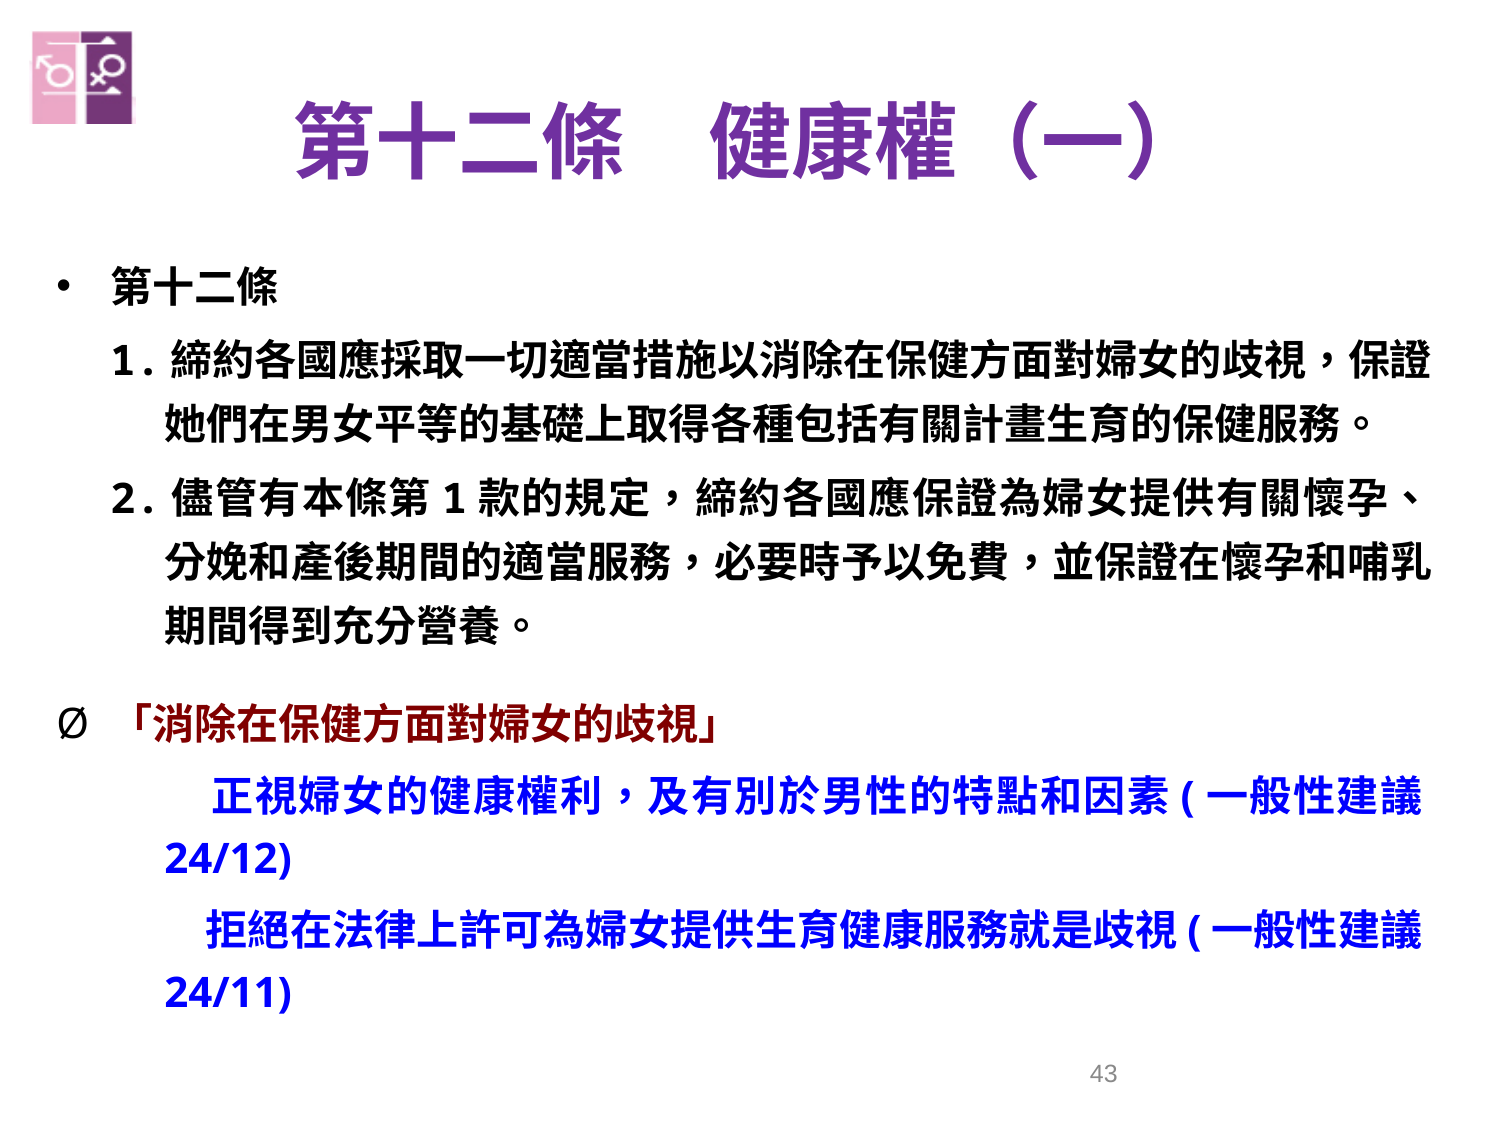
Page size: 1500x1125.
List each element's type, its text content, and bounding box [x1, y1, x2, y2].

list 第十二條 1.締約各國應採取一切適當措施以消除在保健方面對婦女的歧視，保證她們在男女平等的基礎上取得各種包括有關計畫生育的保健服務。 2.儘管有本條第1款的規定，締約各國應保證為婦女提供有關懷孕、分娩和產後期間的適當服務，必要時予以免費，並保證在懷孕和哺乳期間得到充分營養。 「消除在保健方面對婦女的歧視」 正視婦女的健康權利，及有別於男性的特點和因素(一般性建議24/12) 拒絕在法律上許可為婦女提供生育健康服務就是歧視(一般性建議24/11) [41, 262, 1447, 1047]
title 第十二條 健康權（一） [75, 45, 1426, 233]
text_box 43 [1074, 1042, 1426, 1103]
